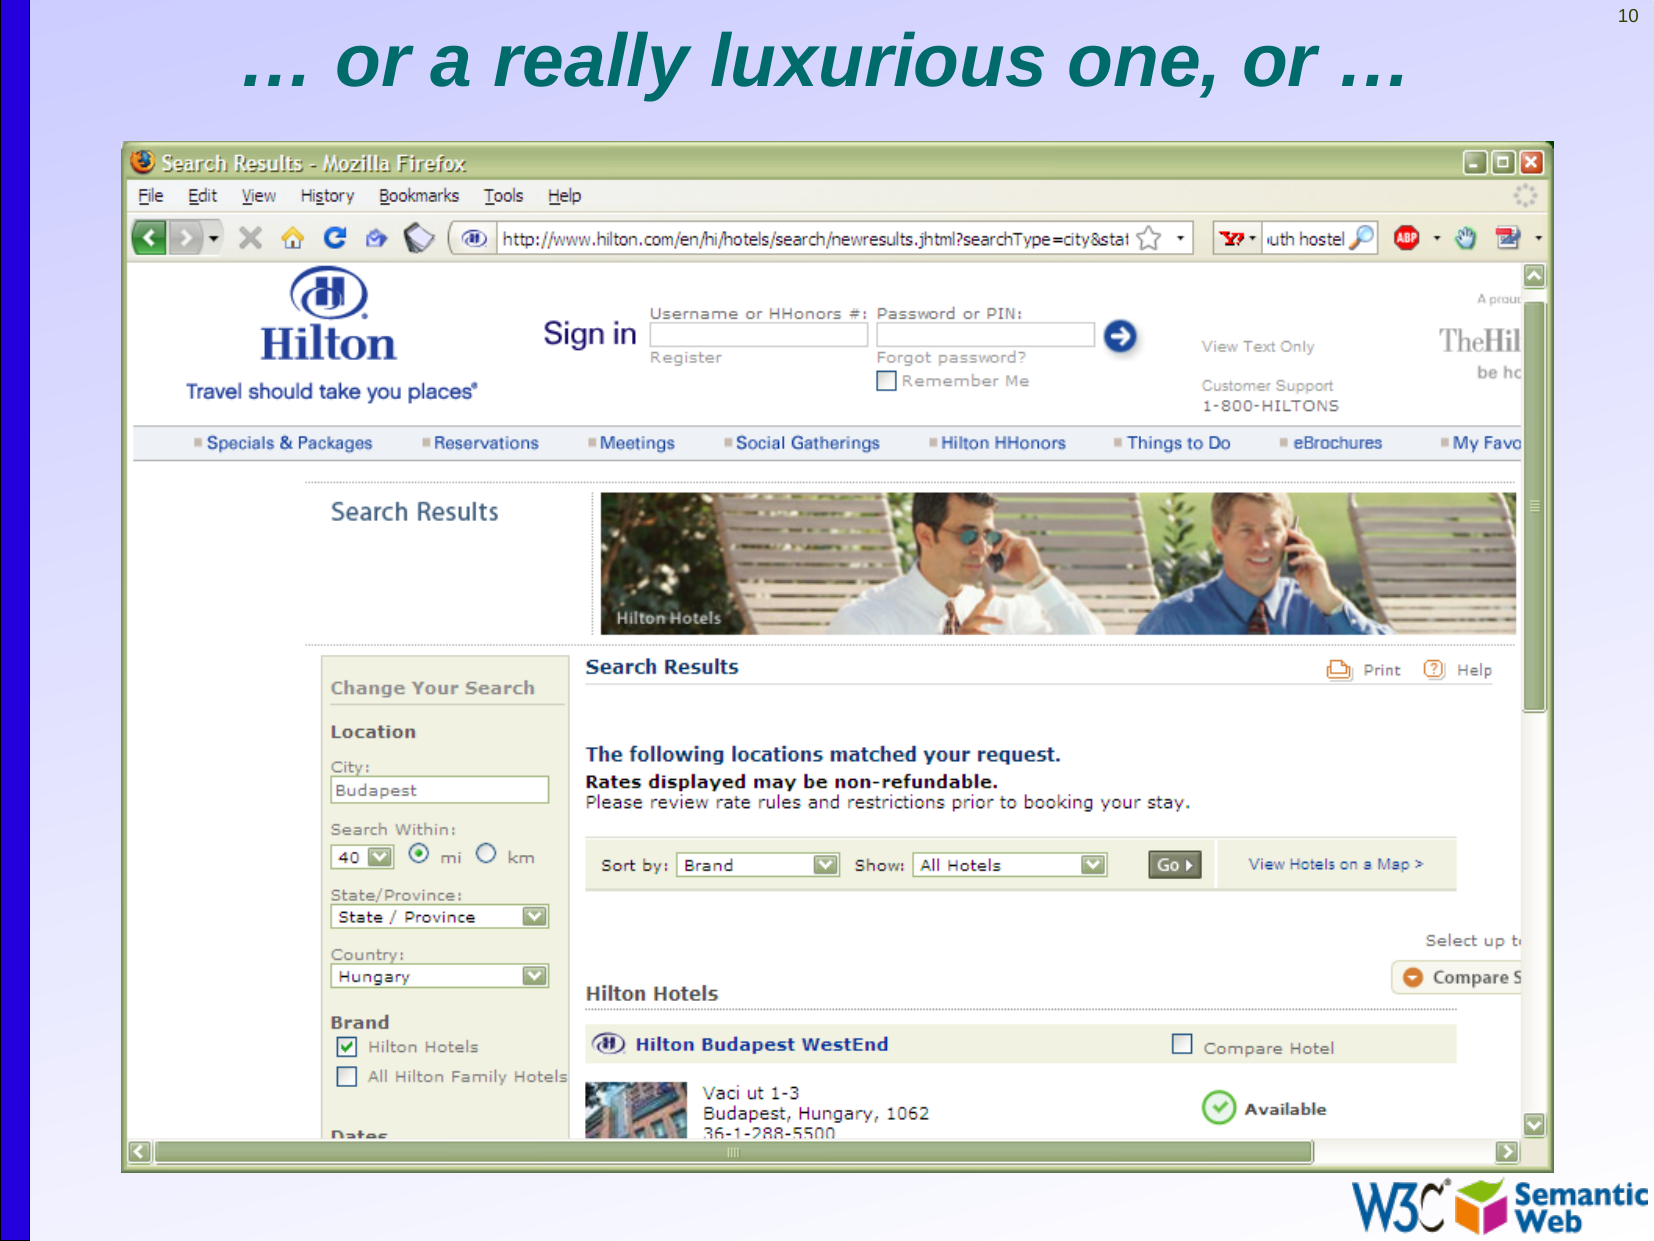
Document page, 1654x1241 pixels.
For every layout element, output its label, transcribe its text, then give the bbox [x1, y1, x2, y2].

picture [121, 141, 1554, 1173]
picture [1352, 1175, 1648, 1235]
title … or a really luxurious one, or … [0, 7, 1654, 111]
